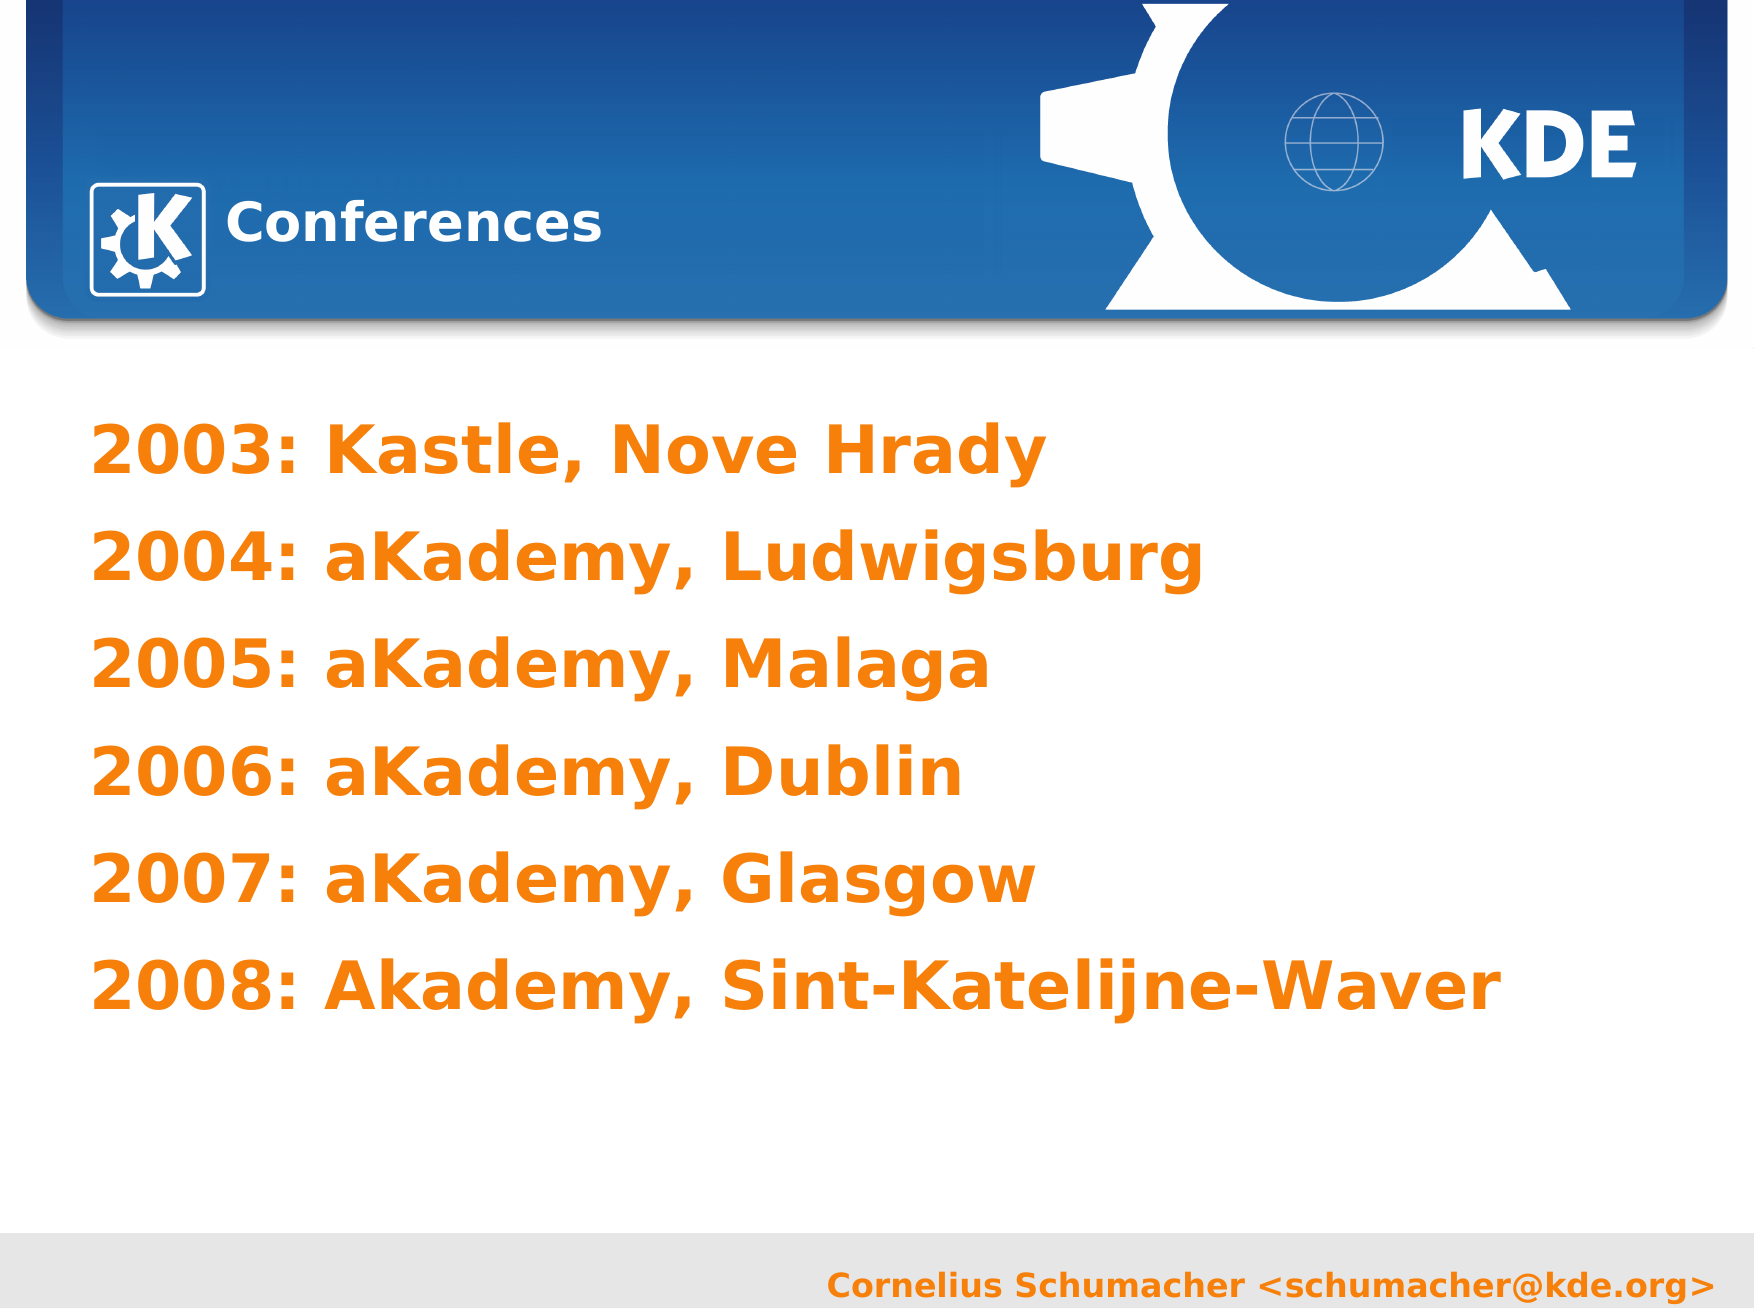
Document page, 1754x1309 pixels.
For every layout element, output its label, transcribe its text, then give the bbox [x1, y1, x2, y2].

picture [0, 0, 1754, 349]
title Conferences [225, 188, 1126, 258]
list 2003: Kastle, Nove Hrady 2004: aKademy, Ludwigsburg 2005: aKademy, Malaga 2006: aKademy, Dublin 2007: aKademy, Glasgow 2008: Akademy, Sint-Katelijne-Waver [71, 411, 1651, 1148]
